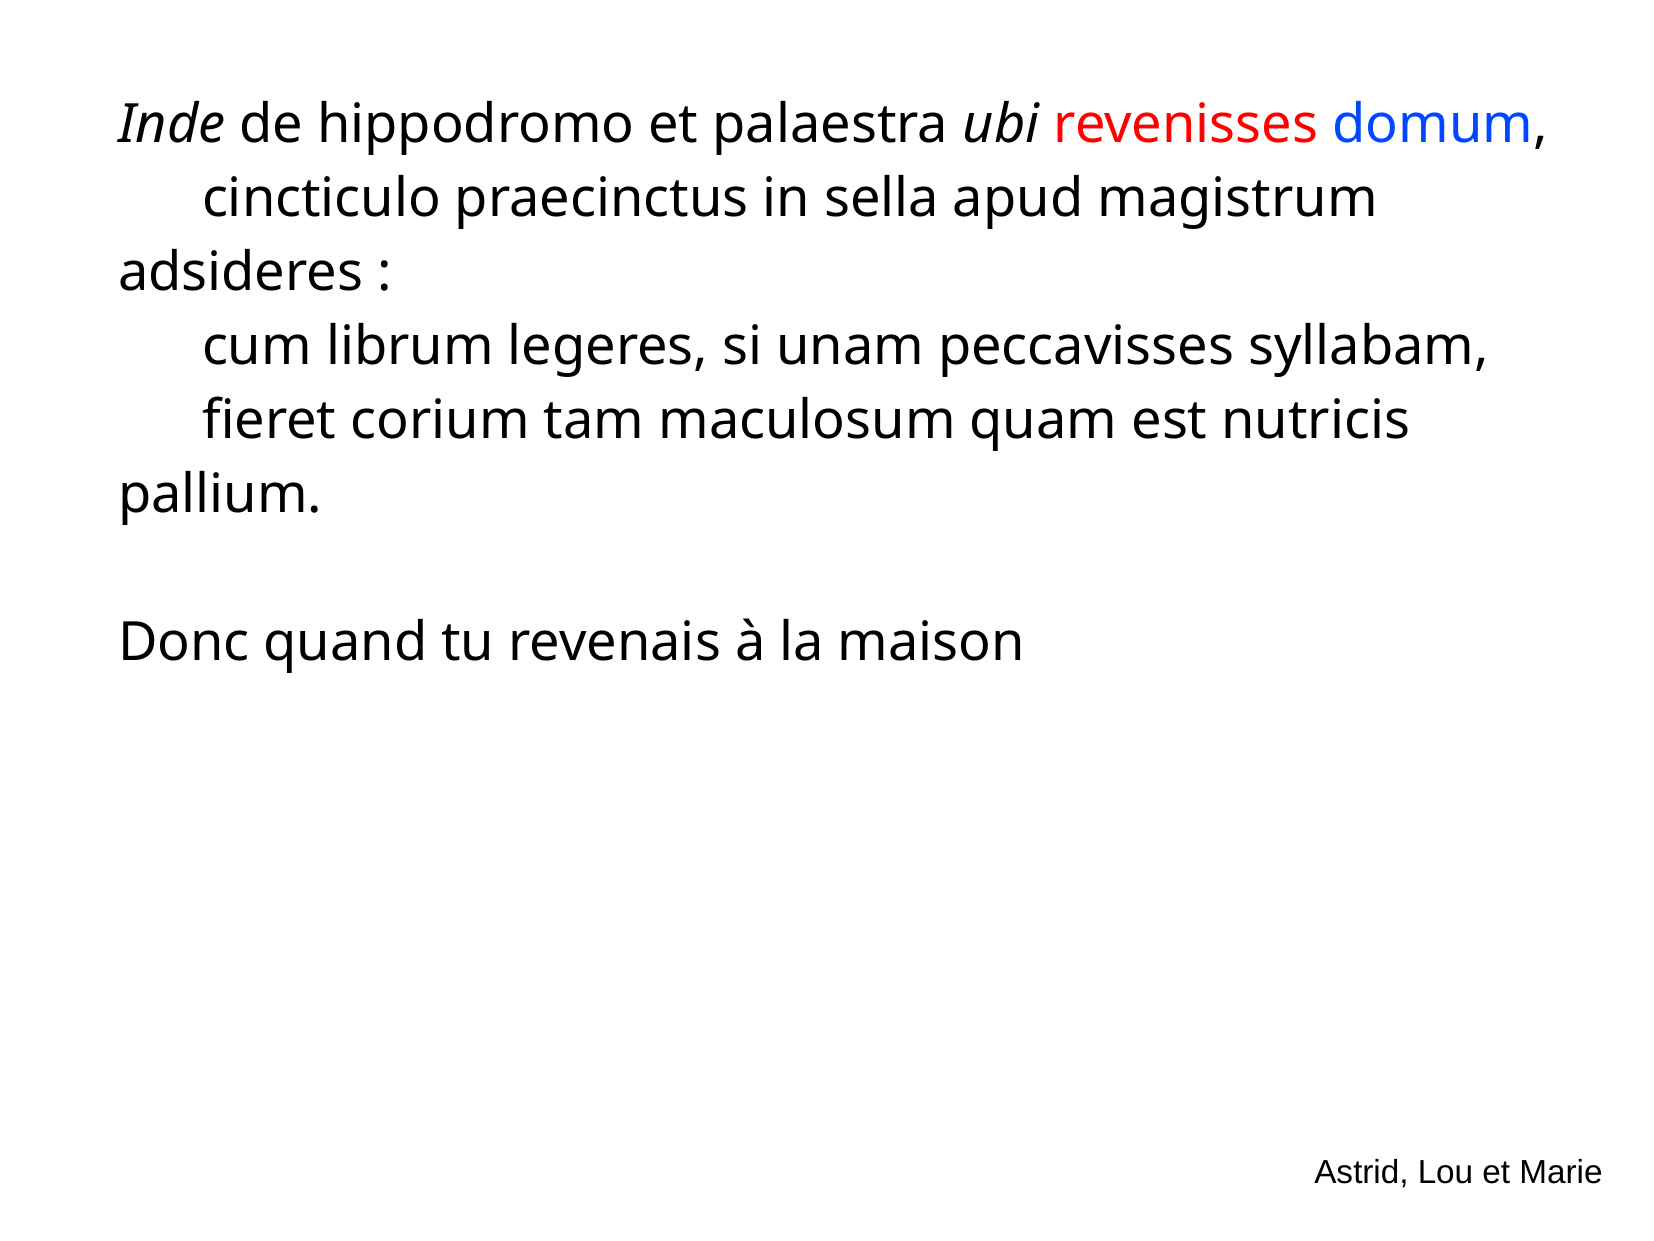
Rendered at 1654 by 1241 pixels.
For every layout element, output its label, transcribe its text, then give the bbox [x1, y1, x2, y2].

list Inde de hippodromo et palaestra ubi revenisses domum, cincticulo praecinctus in sella apud magistrum adsideres : cum librum legeres, si unam peccavisses syllabam, fieret corium tam maculosum quam est nutricis pallium. Donc quand tu revenais à la maison [118, 84, 1607, 1111]
text_box Astrid, Lou et Marie [1299, 1145, 1619, 1205]
